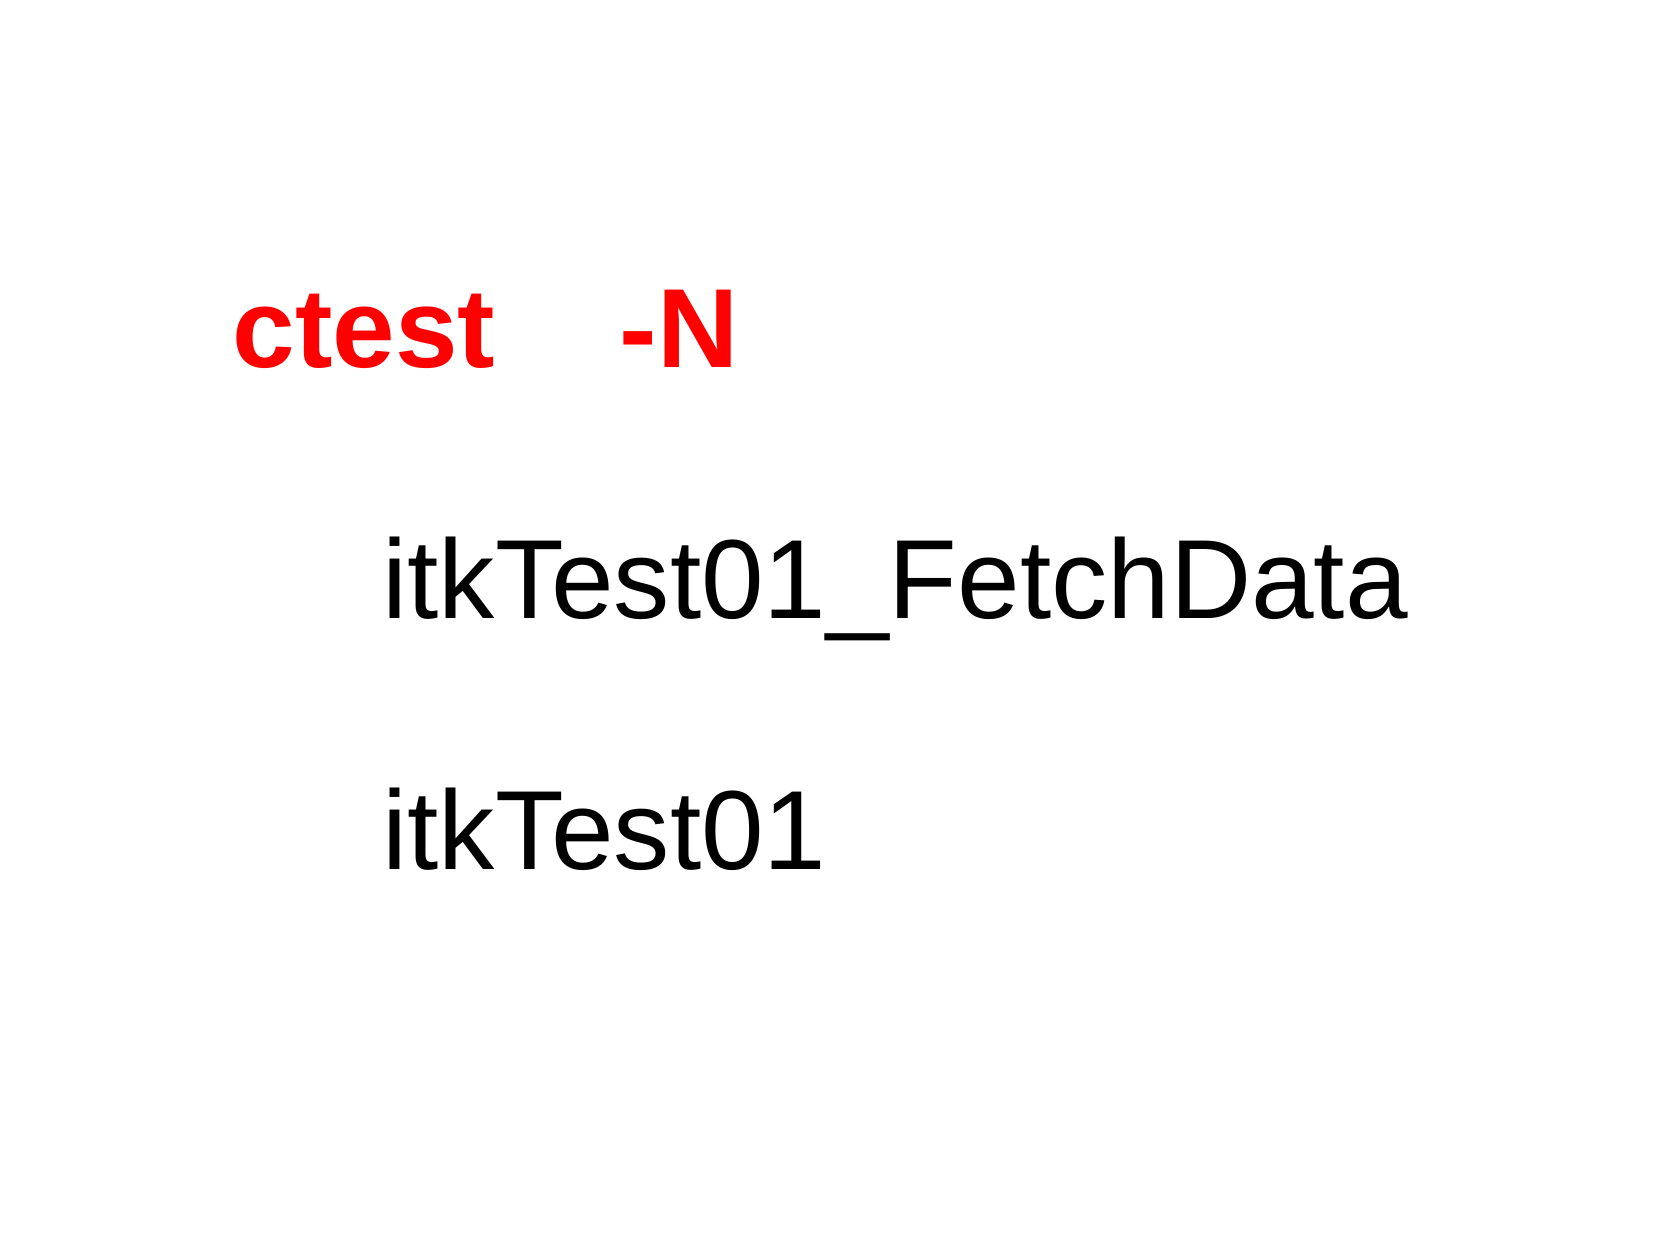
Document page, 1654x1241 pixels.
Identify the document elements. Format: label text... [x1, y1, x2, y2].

subtitle ctest -N itkTest01_FetchData itkTest01 [82, 56, 1571, 1102]
